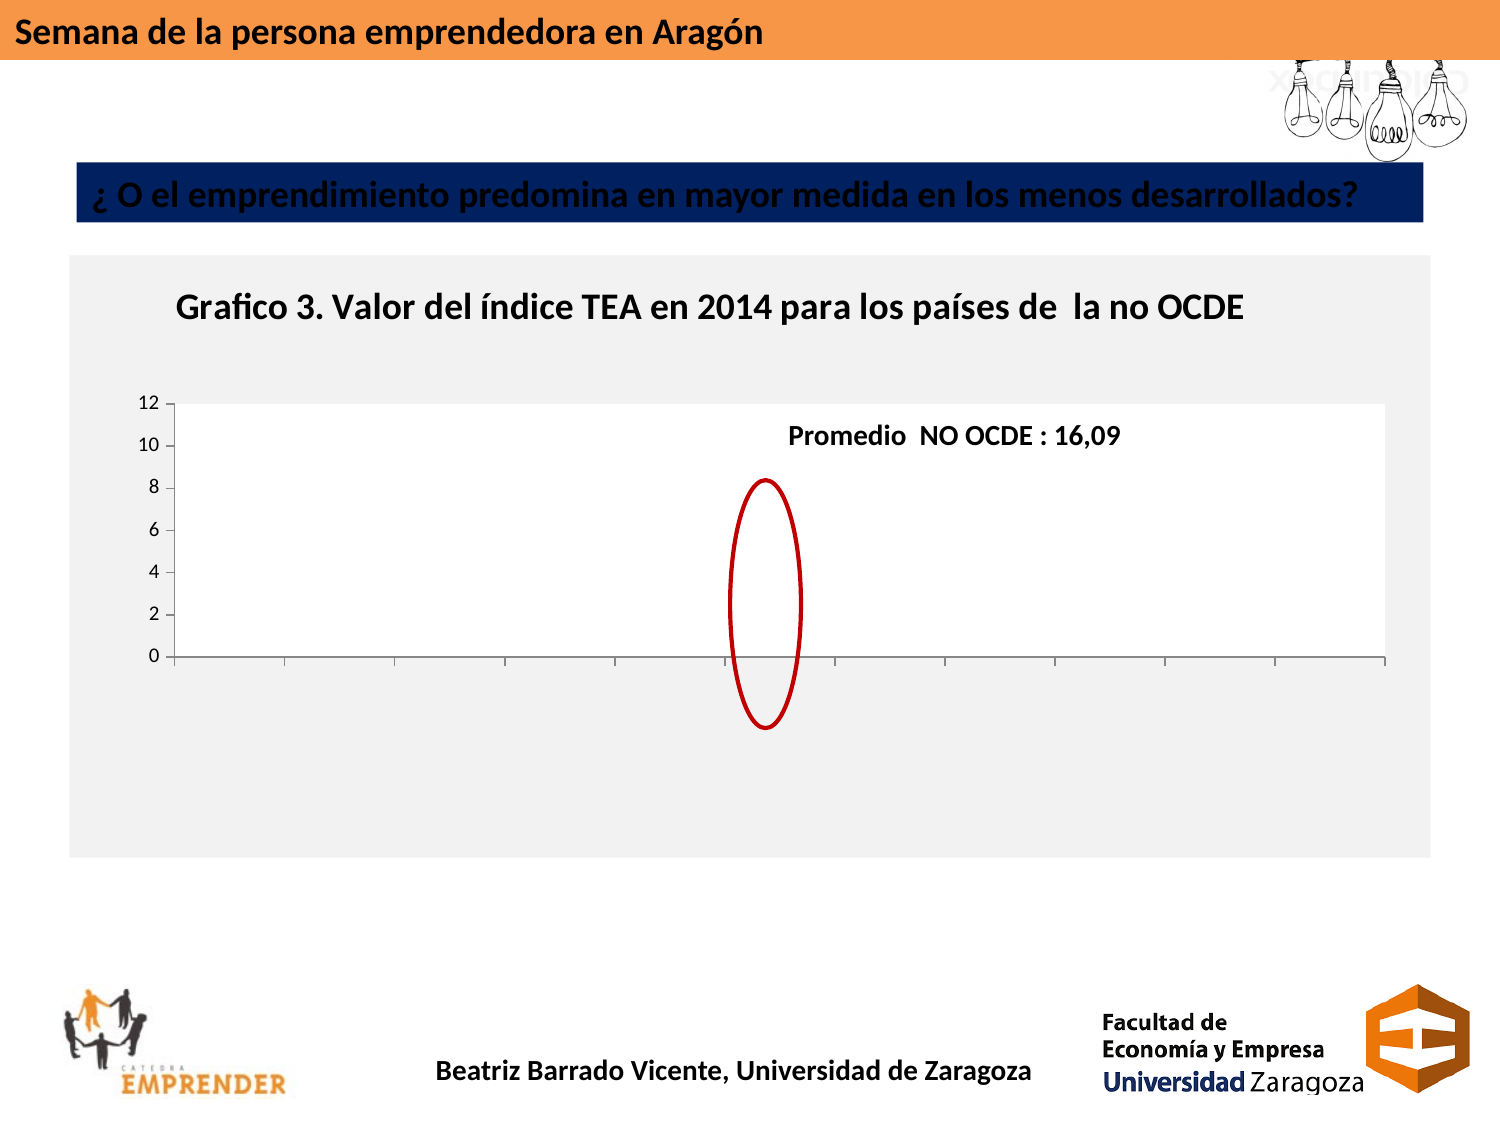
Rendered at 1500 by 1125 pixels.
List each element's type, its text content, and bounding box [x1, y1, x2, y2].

picture [1231, 60, 1500, 169]
chart [69, 255, 1431, 858]
text_box Semana de la persona emprendedora en Aragón [0, 0, 1500, 60]
text_box Beatriz Barrado Vicente, Universidad de Zaragoza [420, 1044, 1048, 1095]
picture [1092, 984, 1471, 1095]
text_box Promedio NO OCDE : 16,09 [773, 408, 1162, 457]
text_box ¿ O el emprendimiento predomina en mayor medida en los menos desarrollados? [76, 162, 1424, 223]
picture [12, 984, 336, 1099]
